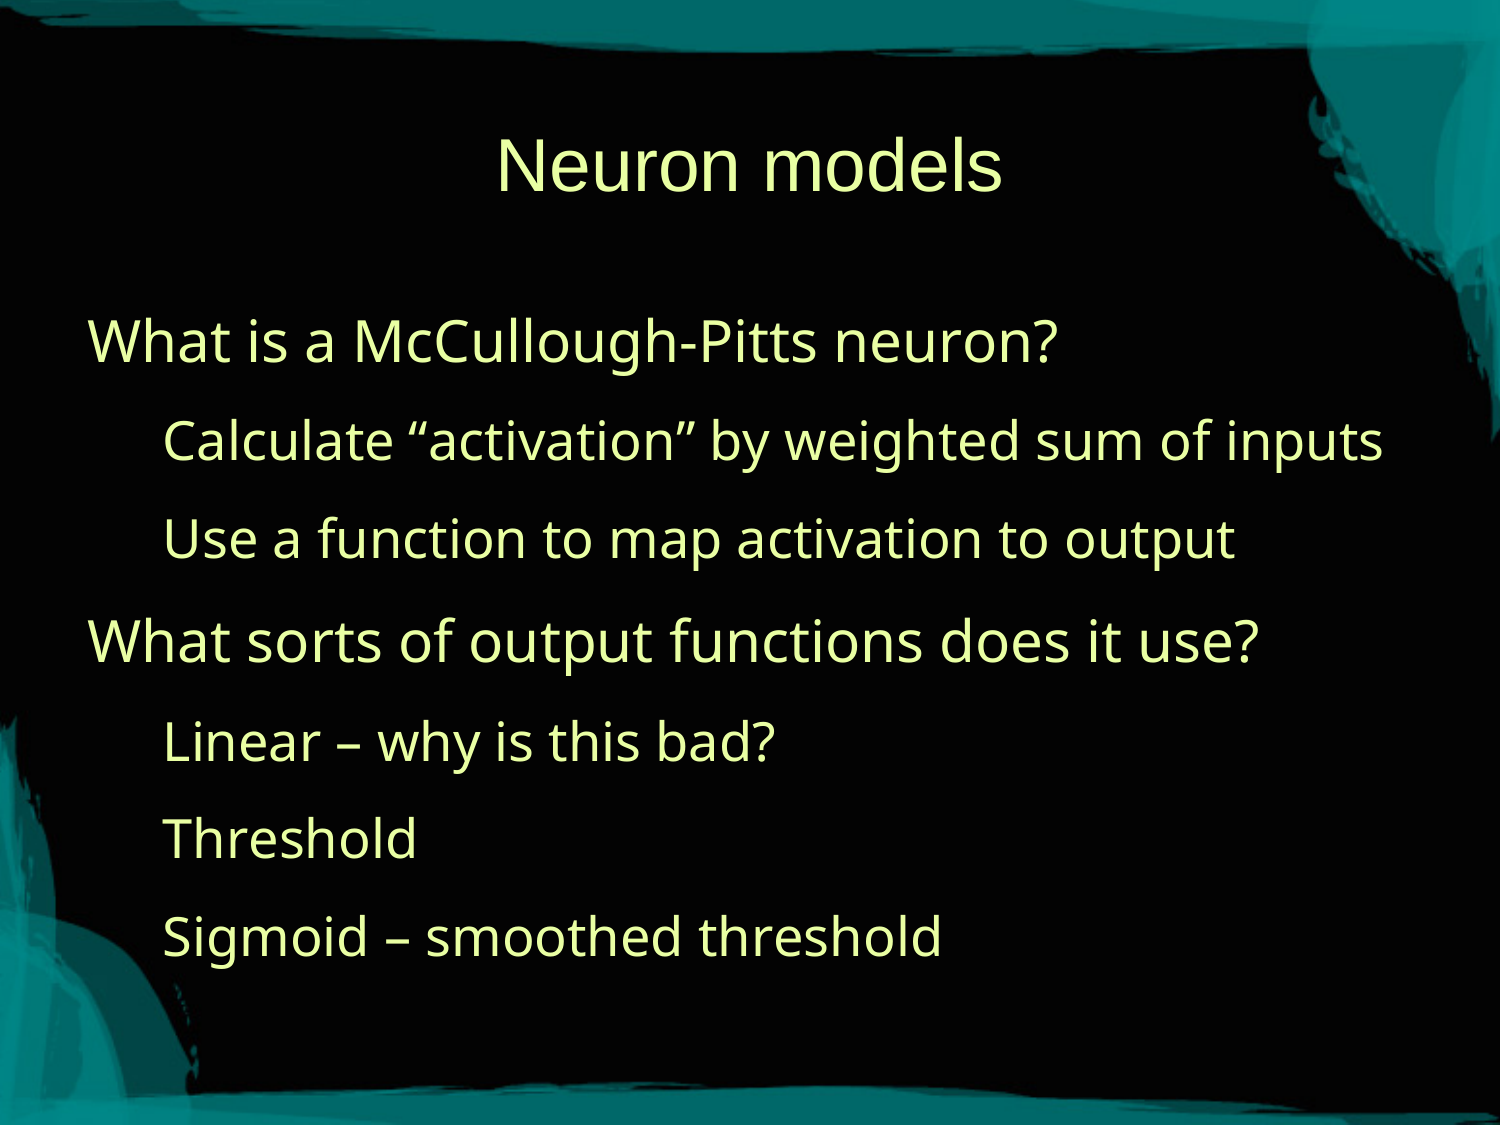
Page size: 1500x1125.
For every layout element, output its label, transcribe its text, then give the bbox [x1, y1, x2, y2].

list What is a McCullough-Pitts neuron? Calculate “activation” by weighted sum of inputs Use a function to map activation to output What sorts of output functions does it use? Linear – why is this bad? Threshold Sigmoid – smoothed threshold [87, 299, 1413, 1011]
title Neuron models [87, 76, 1413, 256]
picture [0, 0, 1500, 1125]
